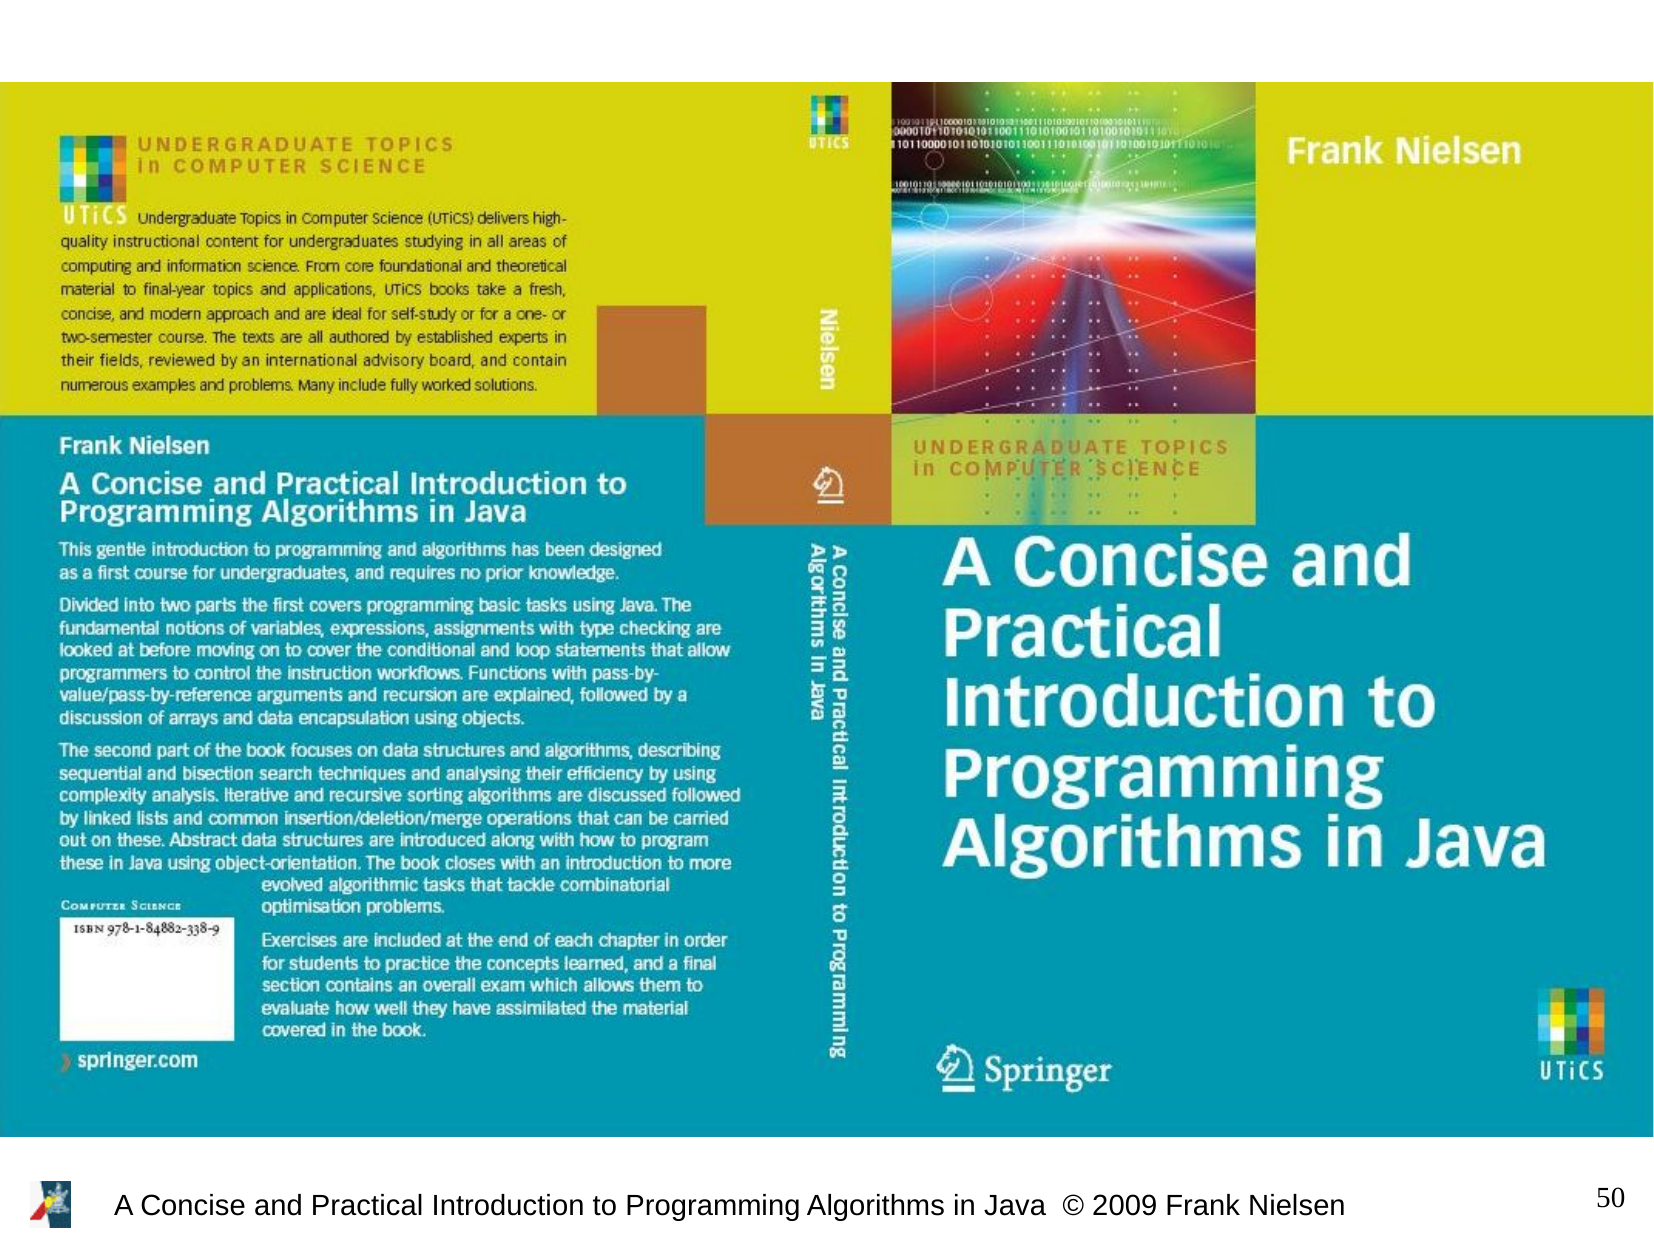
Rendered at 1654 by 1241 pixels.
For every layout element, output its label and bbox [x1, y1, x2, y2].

picture [29, 1181, 71, 1228]
picture [0, 82, 1654, 1137]
